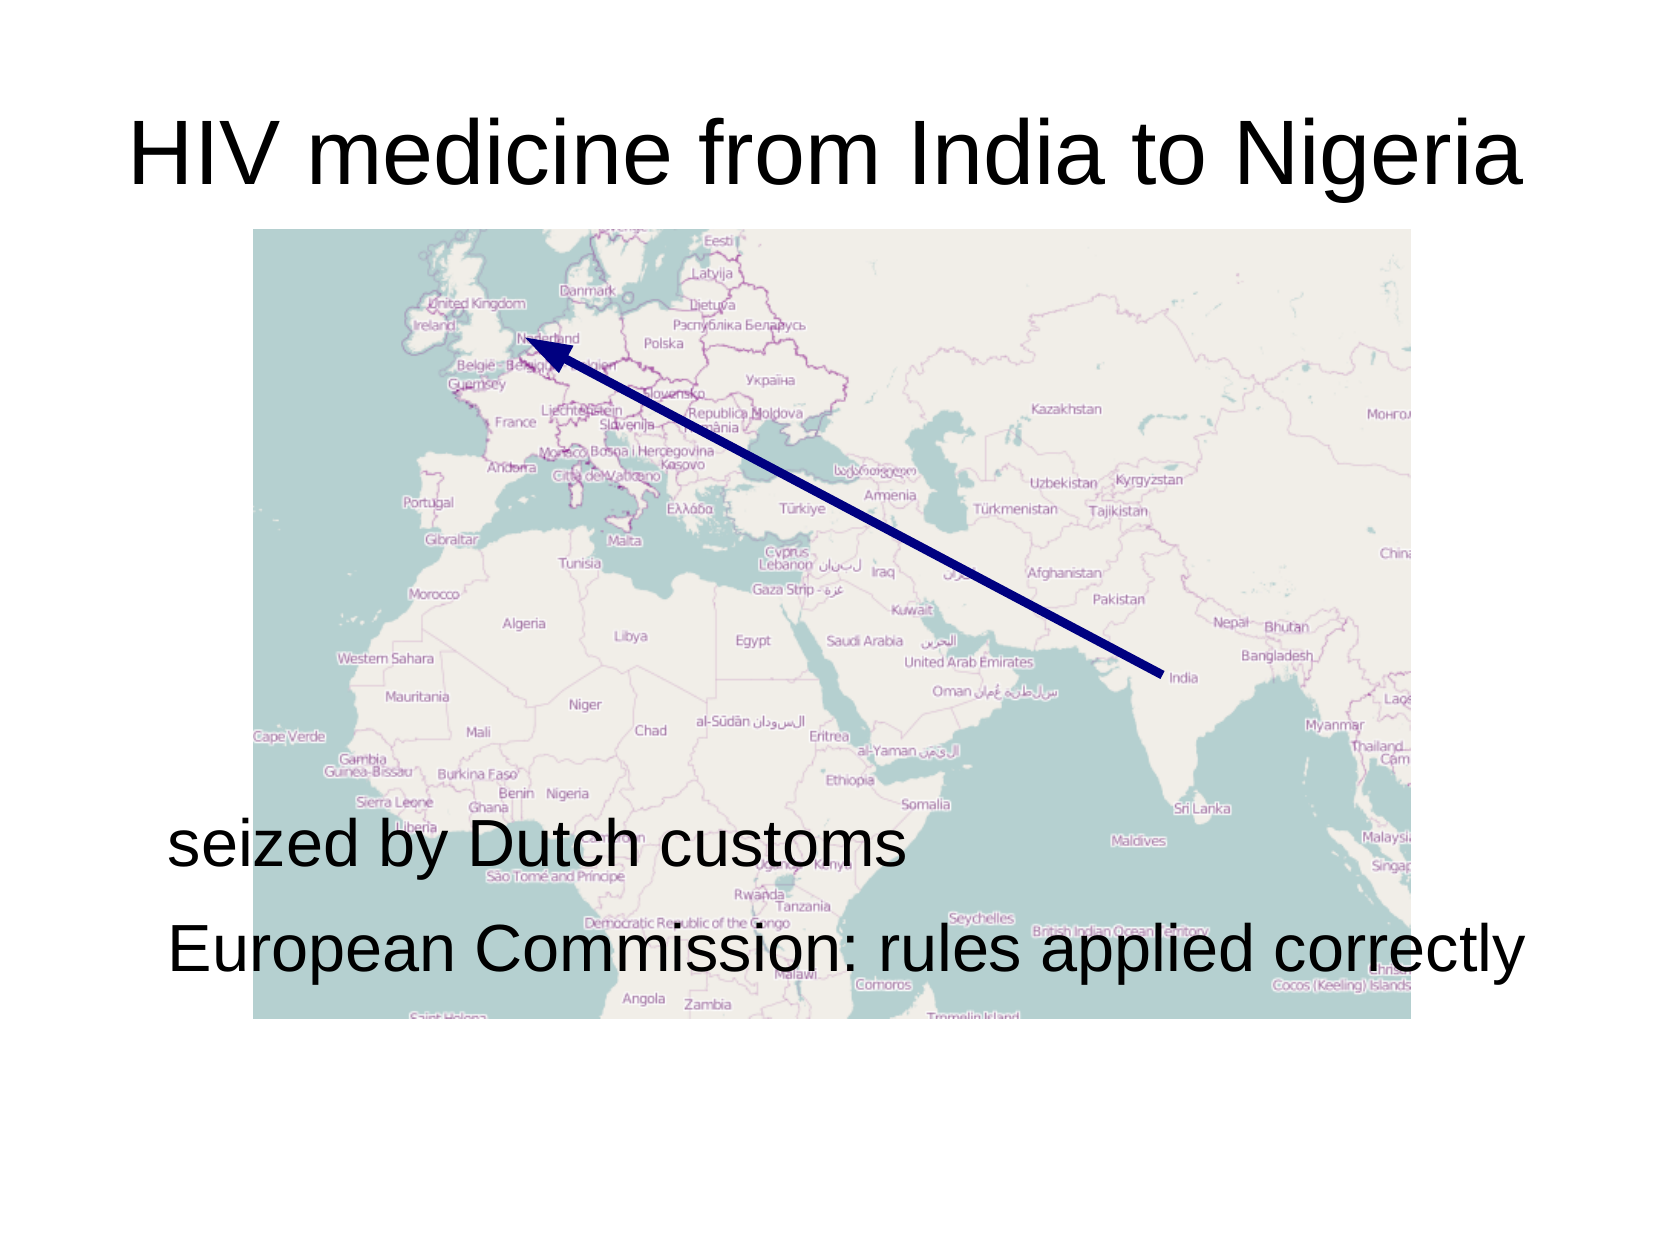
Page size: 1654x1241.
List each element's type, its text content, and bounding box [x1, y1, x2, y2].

picture [253, 257, 1411, 806]
title HIV medicine from India to Nigeria [82, 49, 1571, 257]
list seized by Dutch customs European Commission: rules applied correctly [150, 806, 1552, 1061]
